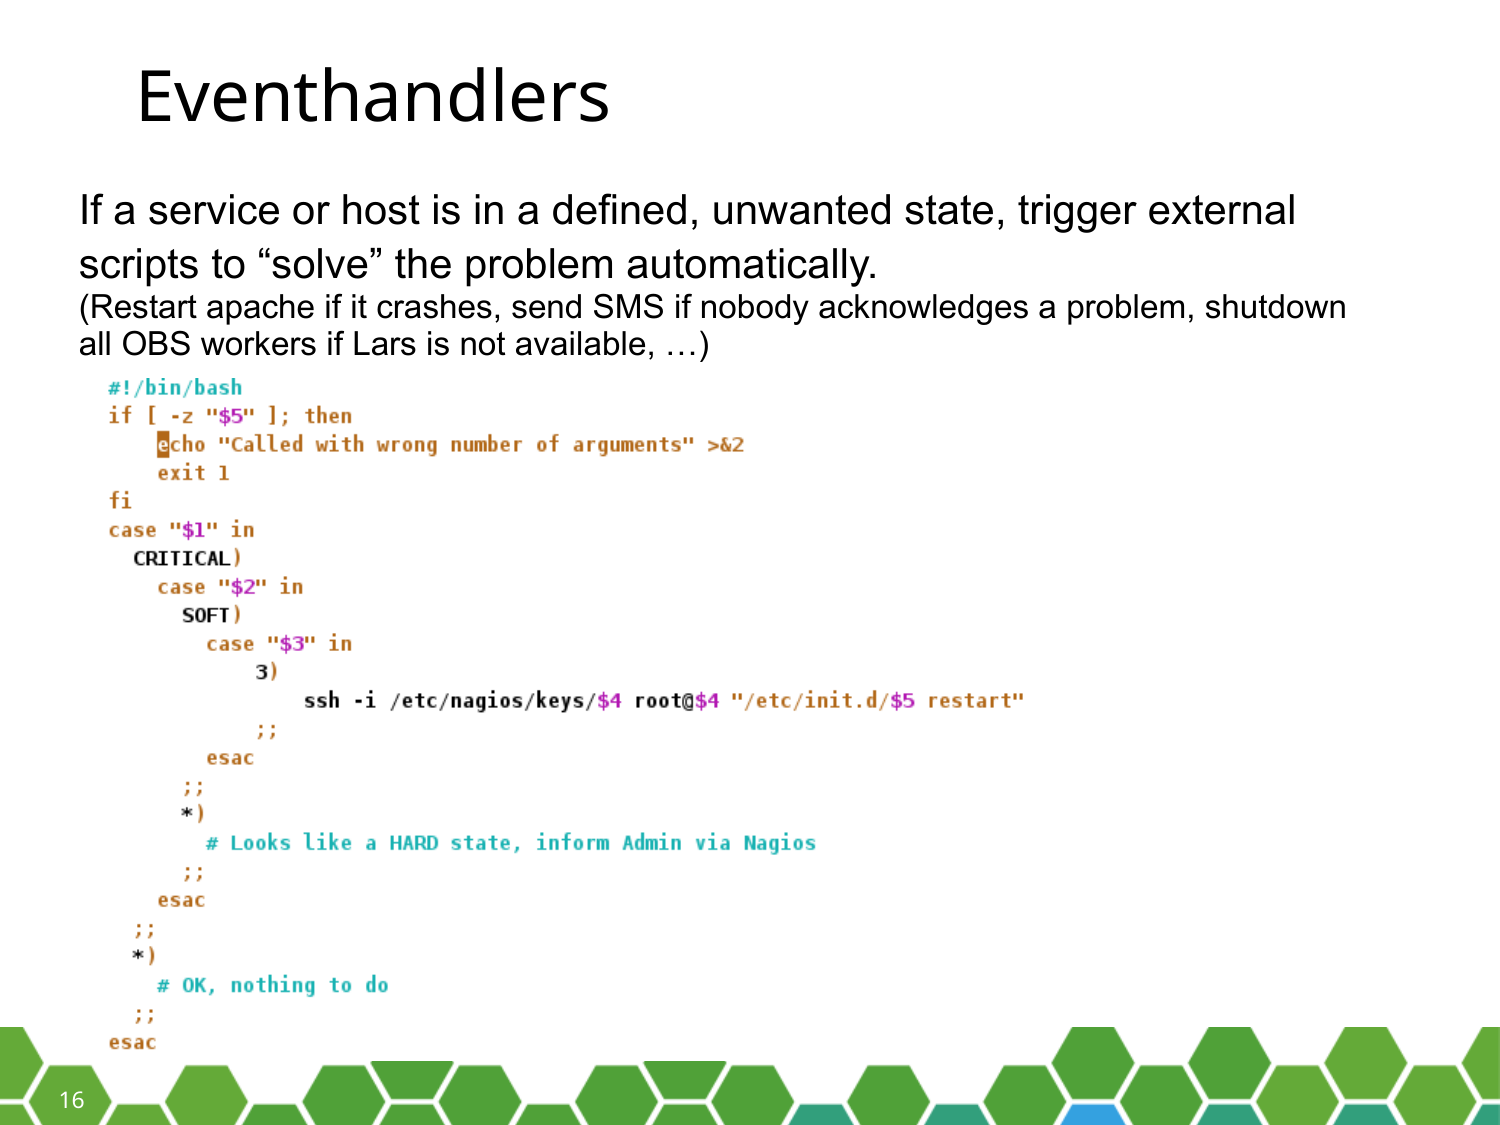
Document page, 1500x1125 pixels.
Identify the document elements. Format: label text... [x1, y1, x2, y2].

picture [0, 378, 1500, 1125]
title Eventhandlers [135, 12, 1372, 175]
text_box If a service or host is in a defined, unwanted state, trigger external scripts to “solve” the problem automatically. (Restart apache if it crashes, send SMS if nobody acknowledges a problem, shutdown all OBS workers if Lars is not available, …) [64, 179, 1393, 371]
